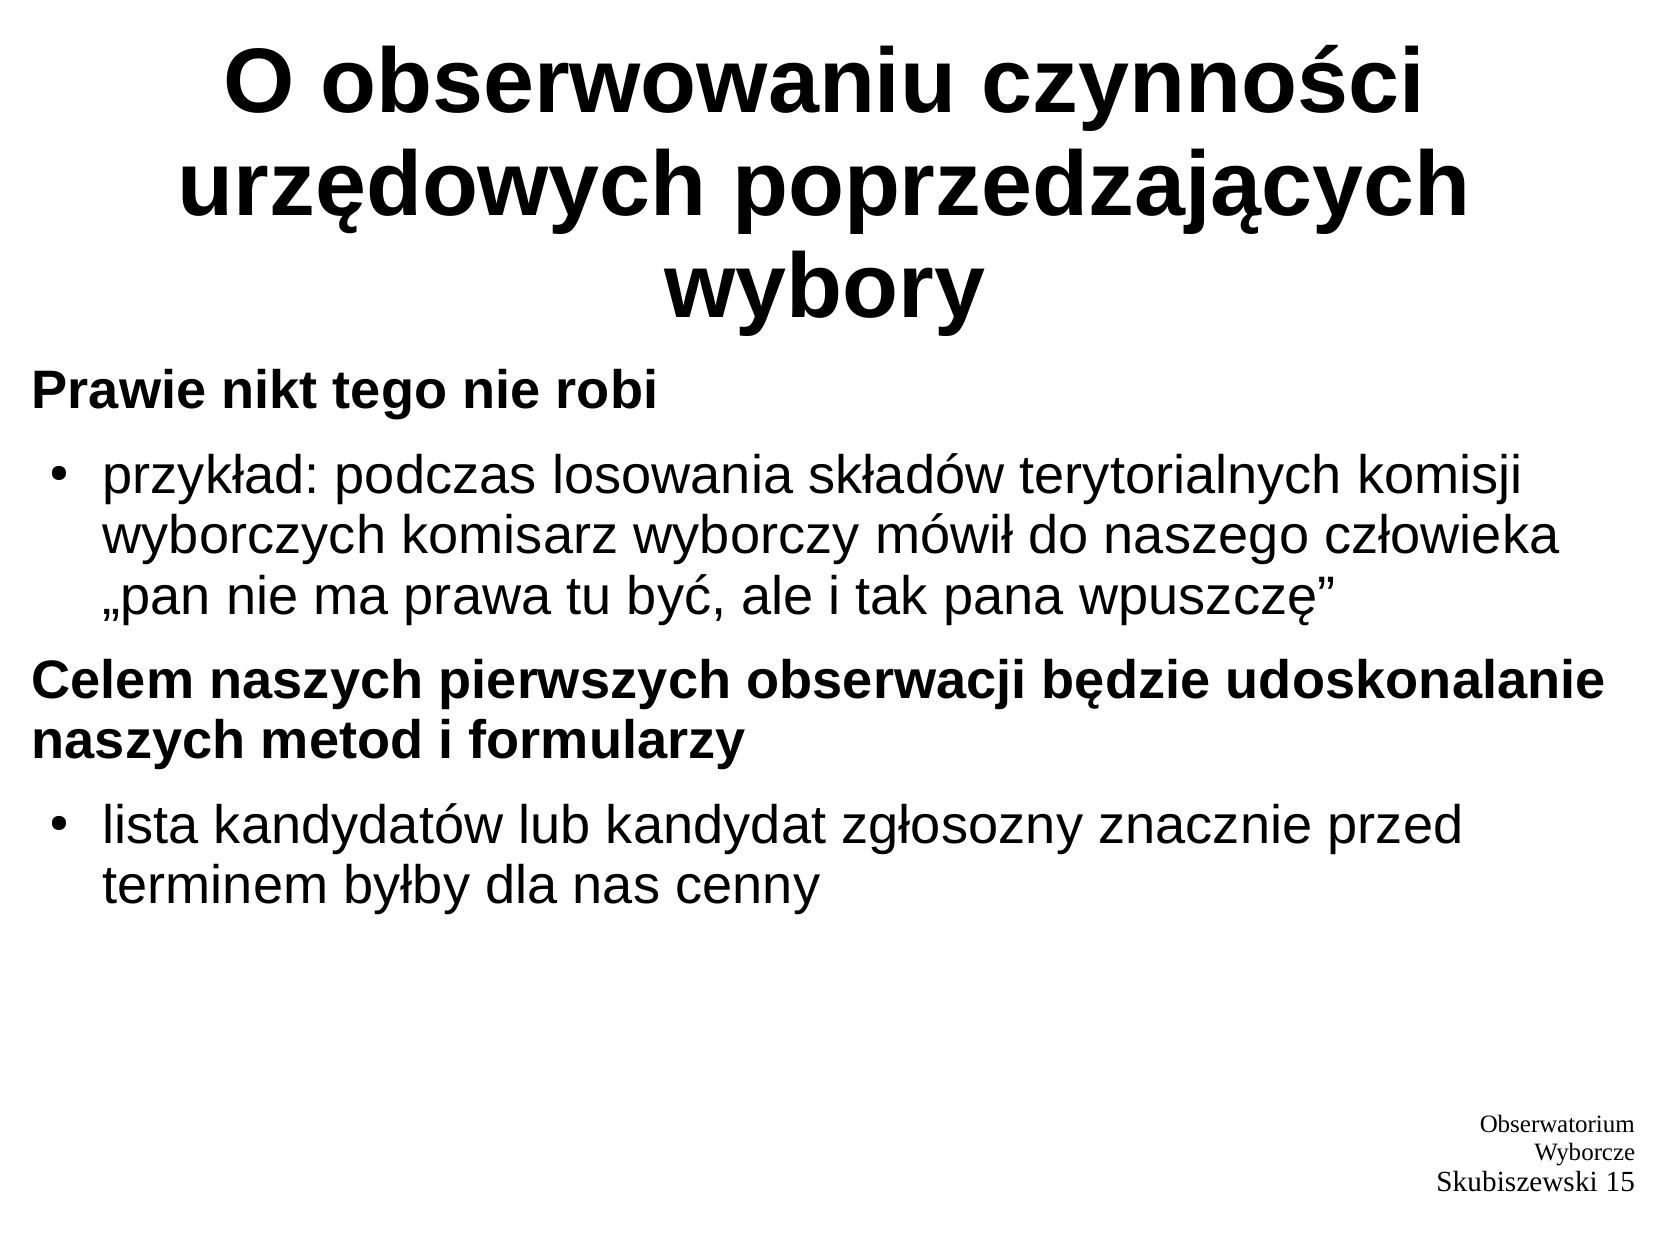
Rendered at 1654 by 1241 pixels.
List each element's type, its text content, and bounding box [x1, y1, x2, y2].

title O obserwowaniu czynności urzędowych poprzedzających wybory [15, 30, 1636, 338]
list Prawie nikt tego nie robi przykład: podczas losowania składów terytorialnych komisji wyborczych komisarz wyborczy mówił do naszego człowieka „pan nie ma prawa tu być, ale i tak pana wpuszczę” Celem naszych pierwszych obserwacji będzie udoskonalanie naszych metod i formularzy lista kandydatów lub kandydat zgłosozny znacznie przed terminem byłby dla nas cenny [31, 360, 1622, 1201]
